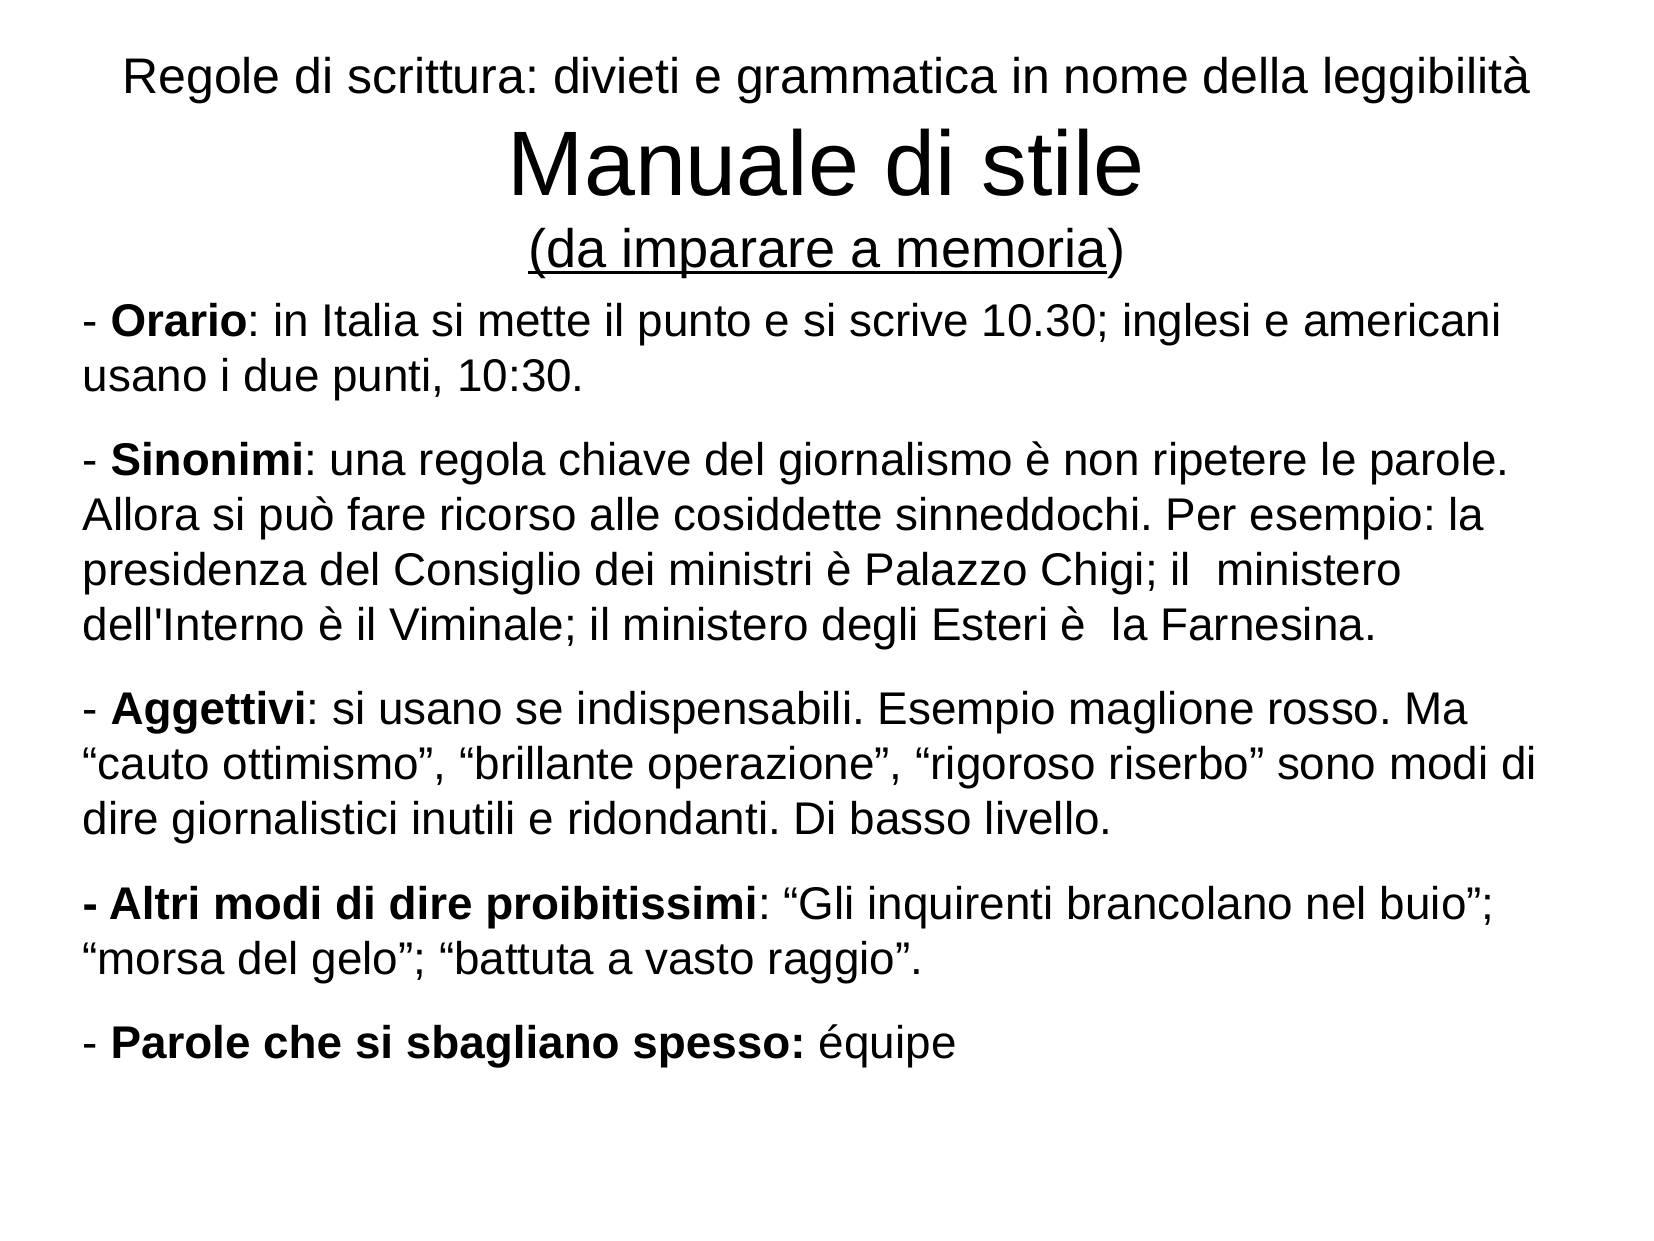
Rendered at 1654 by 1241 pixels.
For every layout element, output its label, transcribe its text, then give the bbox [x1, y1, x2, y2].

list - Orario: in Italia si mette il punto e si scrive 10.30; inglesi e americani usano i due punti, 10:30. - Sinonimi: una regola chiave del giornalismo è non ripetere le parole. Allora si può fare ricorso alle cosiddette sinneddochi. Per esempio: la presidenza del Consiglio dei ministri è Palazzo Chigi; il ministero dell'Interno è il Viminale; il ministero degli Esteri è la Farnesina. - Aggettivi: si usano se indispensabili. Esempio maglione rosso. Ma “cauto ottimismo”, “brillante operazione”, “rigoroso riserbo” sono modi di dire giornalistici inutili e ridondanti. Di basso livello. - Altri modi di dire proibitissimi: “Gli inquirenti brancolano nel buio”; “morsa del gelo”; “battuta a vasto raggio”. - Parole che si sbagliano spesso: équipe [82, 290, 1571, 1109]
title Regole di scrittura: divieti e grammatica in nome della leggibilità Manuale di stile (da imparare a memoria) [82, 43, 1571, 263]
